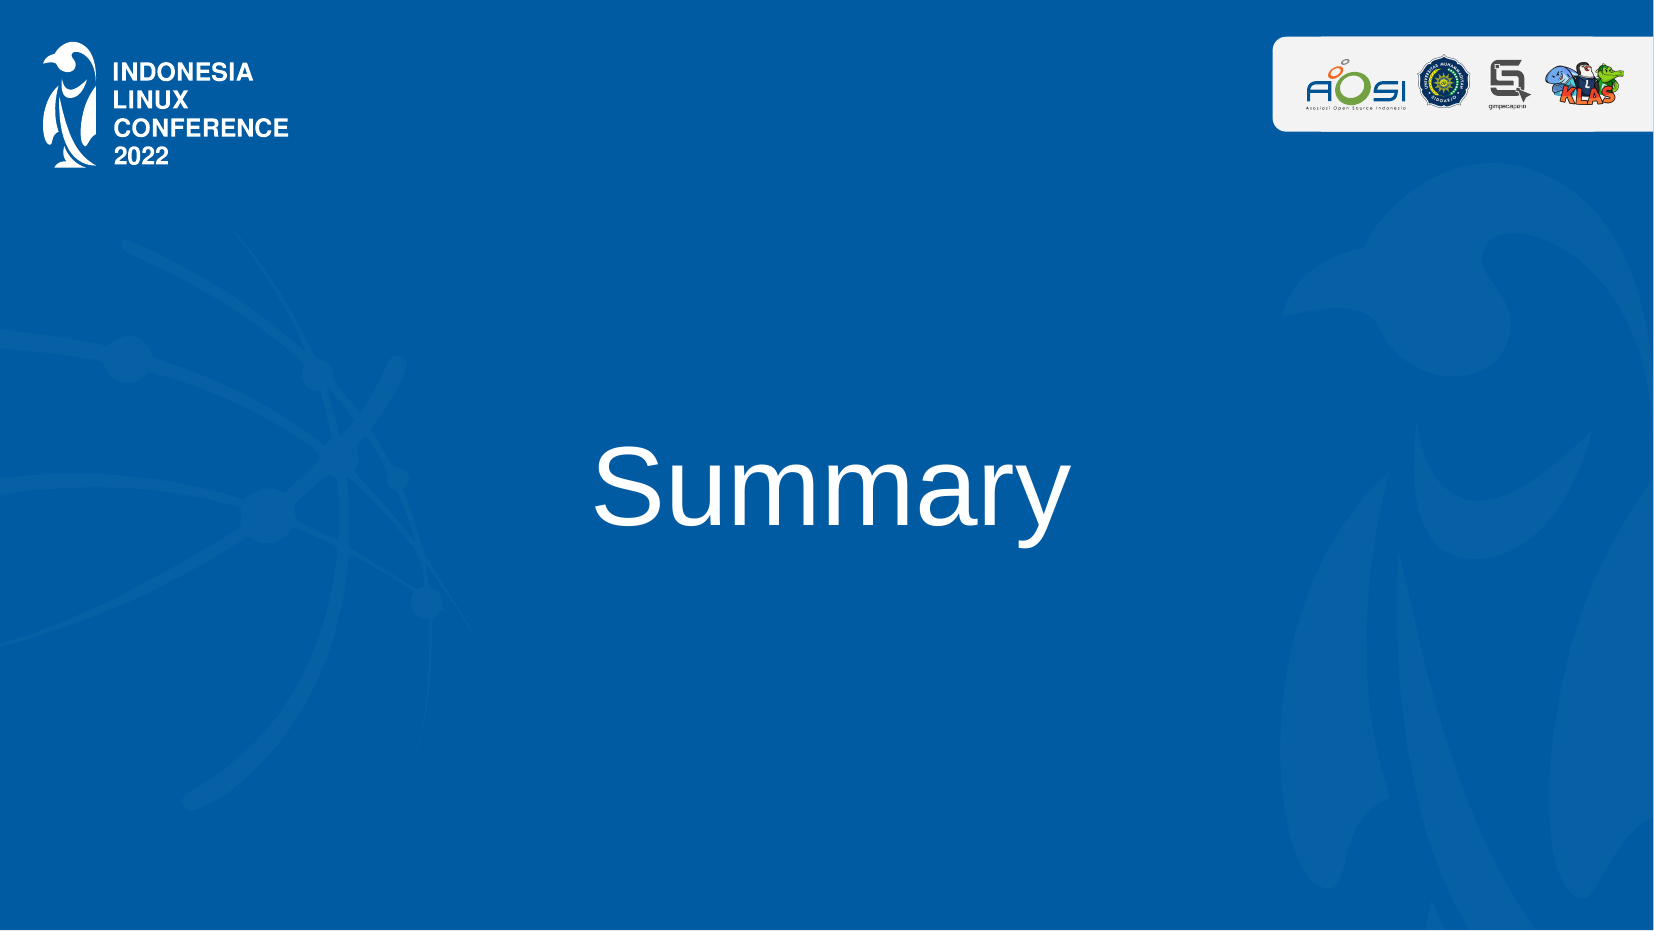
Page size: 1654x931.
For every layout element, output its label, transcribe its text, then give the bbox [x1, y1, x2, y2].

picture [1417, 54, 1471, 108]
picture [1545, 62, 1624, 105]
text_box Summary [43, 412, 1619, 538]
